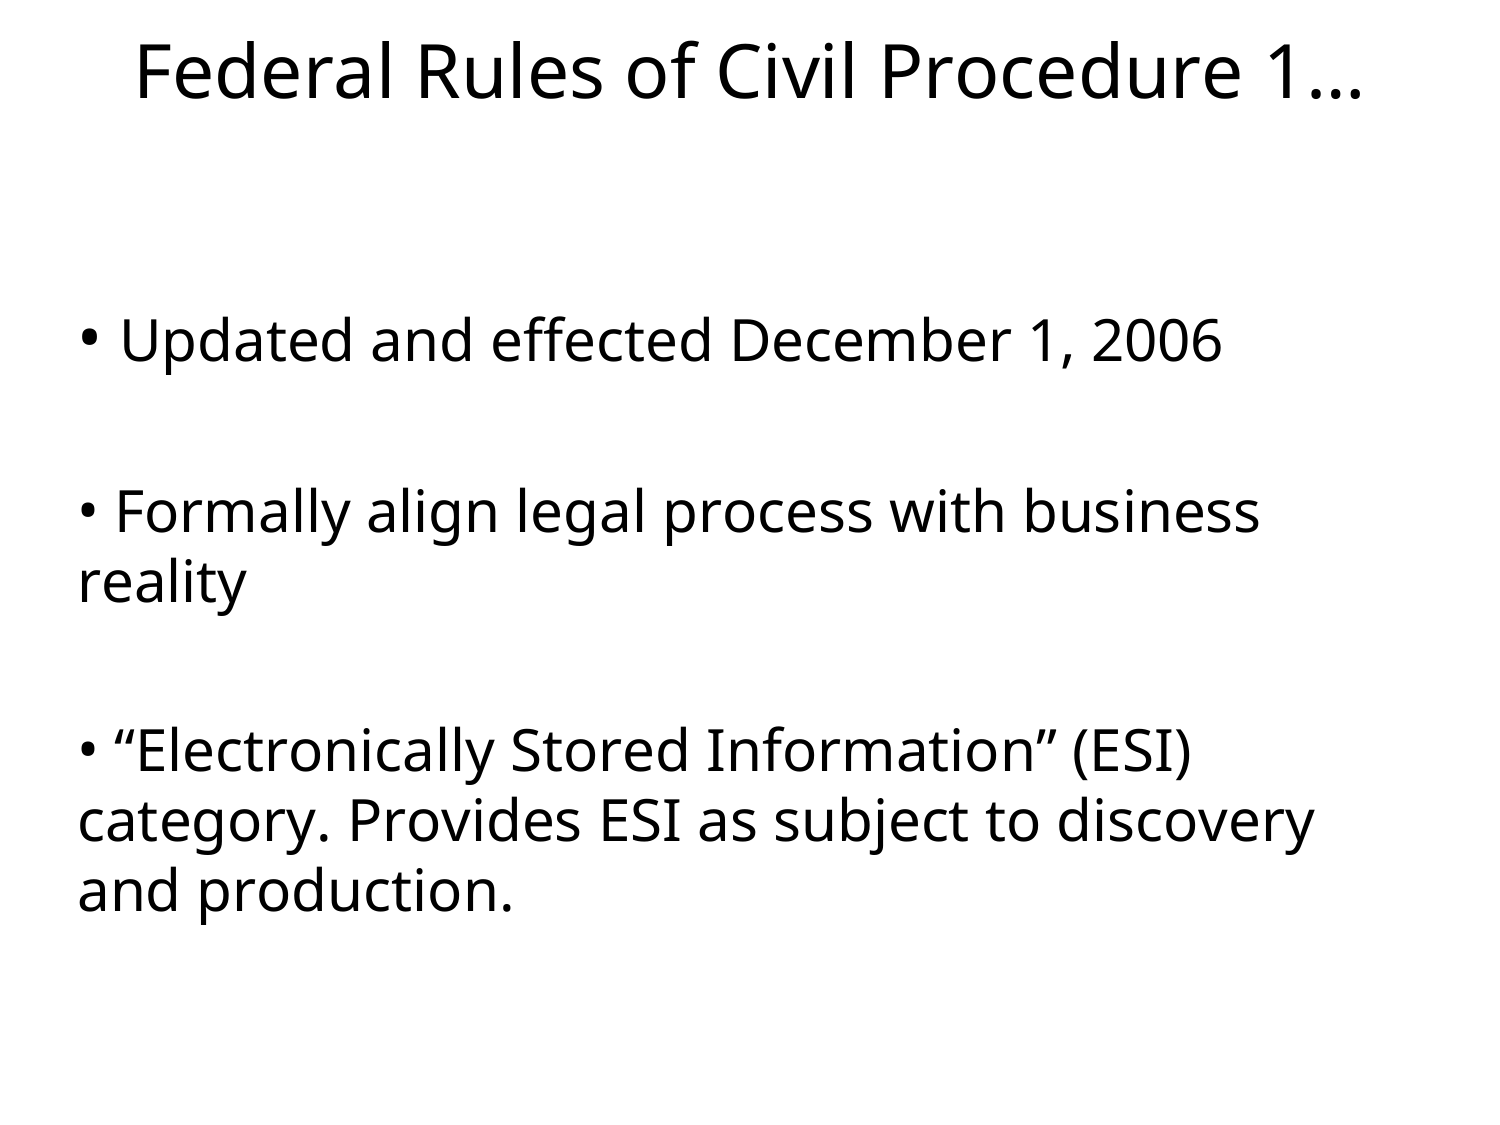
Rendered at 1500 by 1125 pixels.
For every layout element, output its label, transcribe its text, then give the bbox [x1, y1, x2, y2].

title Federal Rules of Civil Procedure 1… [37, 0, 1463, 138]
text_box Updated and effected December 1, 2006 Formally align legal process with business reality “Electronically Stored Information” (ESI) category. Provides ESI as subject to discovery and production. [62, 287, 1426, 931]
